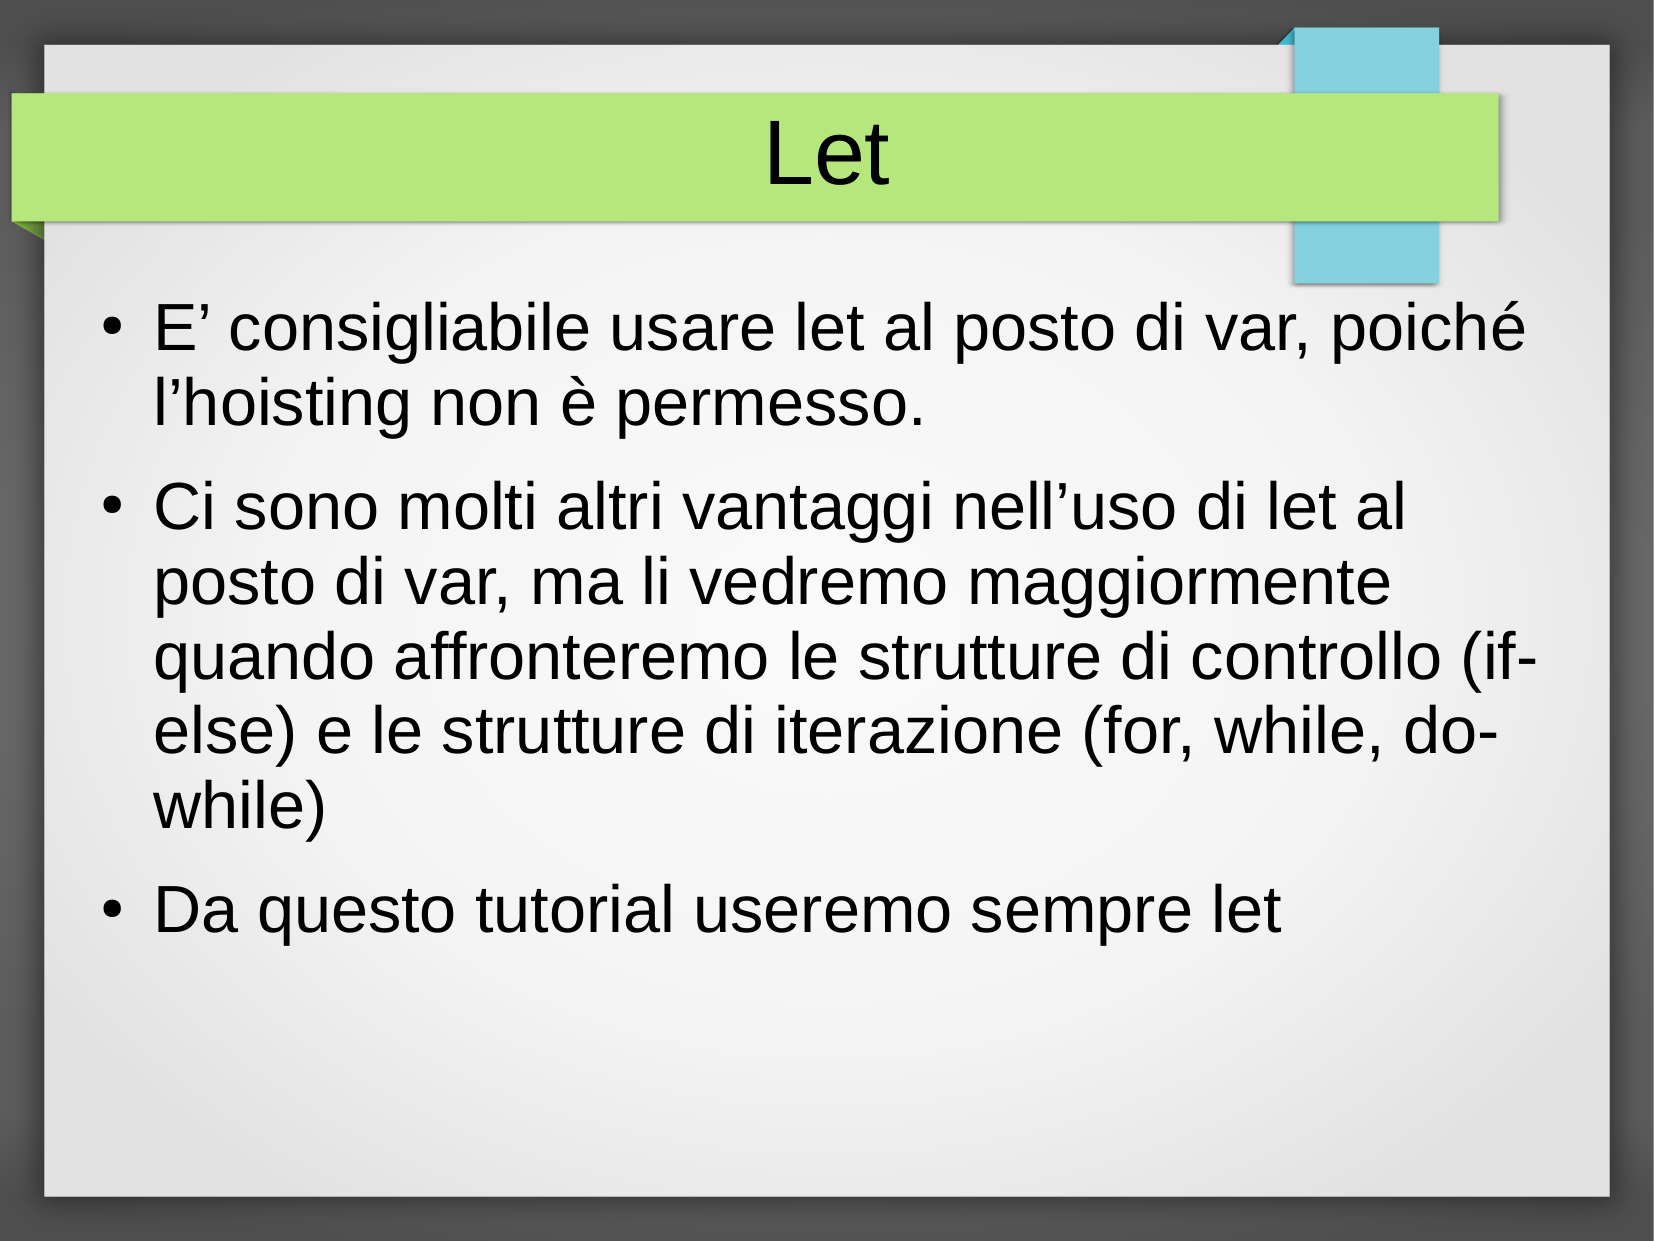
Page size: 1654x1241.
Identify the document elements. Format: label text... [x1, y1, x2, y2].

list E’ consigliabile usare let al posto di var, poiché l’hoisting non è permesso. Ci sono molti altri vantaggi nell’uso di let al posto di var, ma li vedremo maggiormente quando affronteremo le strutture di controllo (if-else) e le strutture di iterazione (for, while, do-while) Da questo tutorial useremo sempre let [82, 290, 1571, 1010]
title Let [82, 49, 1571, 257]
picture [0, 0, 1654, 1241]
